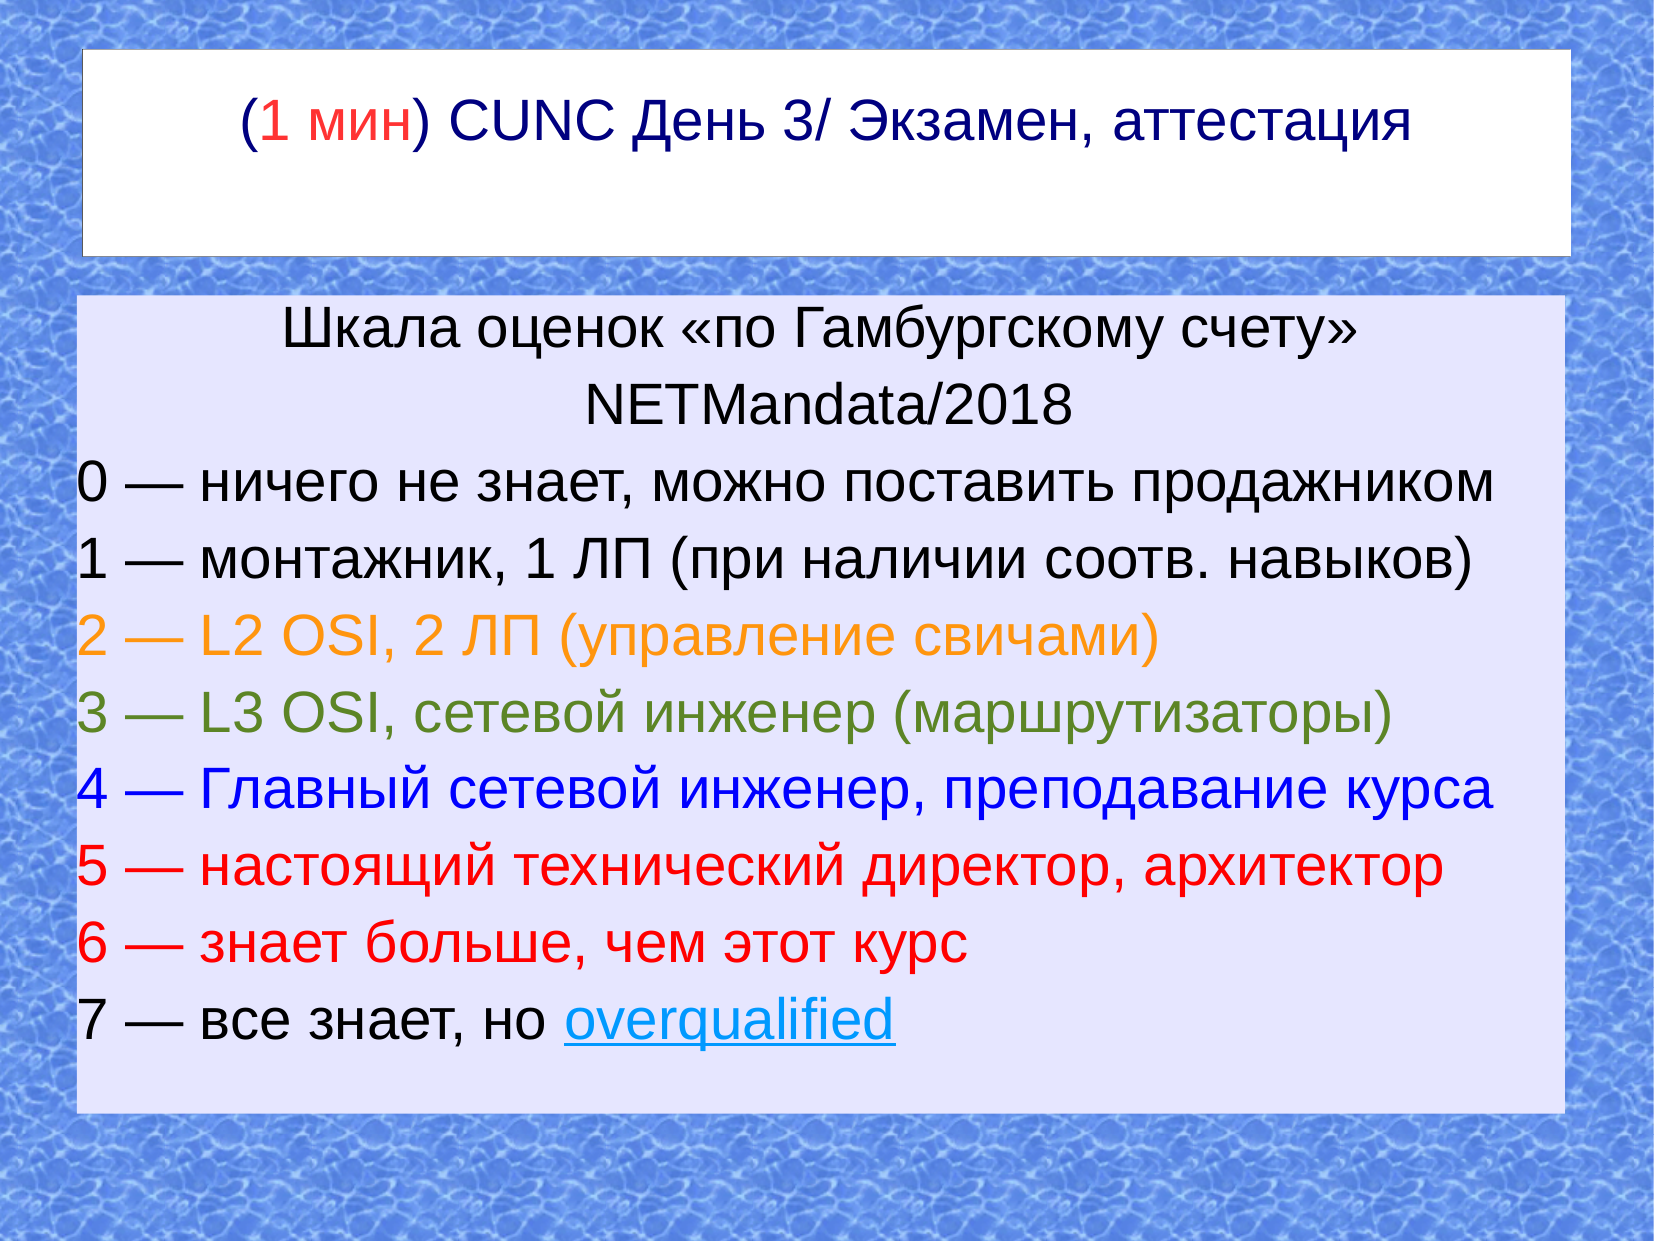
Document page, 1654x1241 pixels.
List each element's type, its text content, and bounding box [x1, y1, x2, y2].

picture [0, 0, 1654, 1241]
title (1 мин) CUNC День 3/ Экзамен, аттестация [82, 49, 1571, 257]
list Шкала оценок «по Гамбургскому счету» NETMandata/2018 0 — ничего не знает, можно поставить продажником 1 — монтажник, 1 ЛП (при наличии соотв. навыков) 2 — L2 OSI, 2 ЛП (управление свичами) 3 — L3 OSI, сетевой инженер (маршрутизаторы) 4 — Главный сетевой инженер, преподавание курса 5 — настоящий технический директор, архитектор 6 — знает больше, чем этот курс 7 — все знает, но overqualified [76, 295, 1565, 1114]
